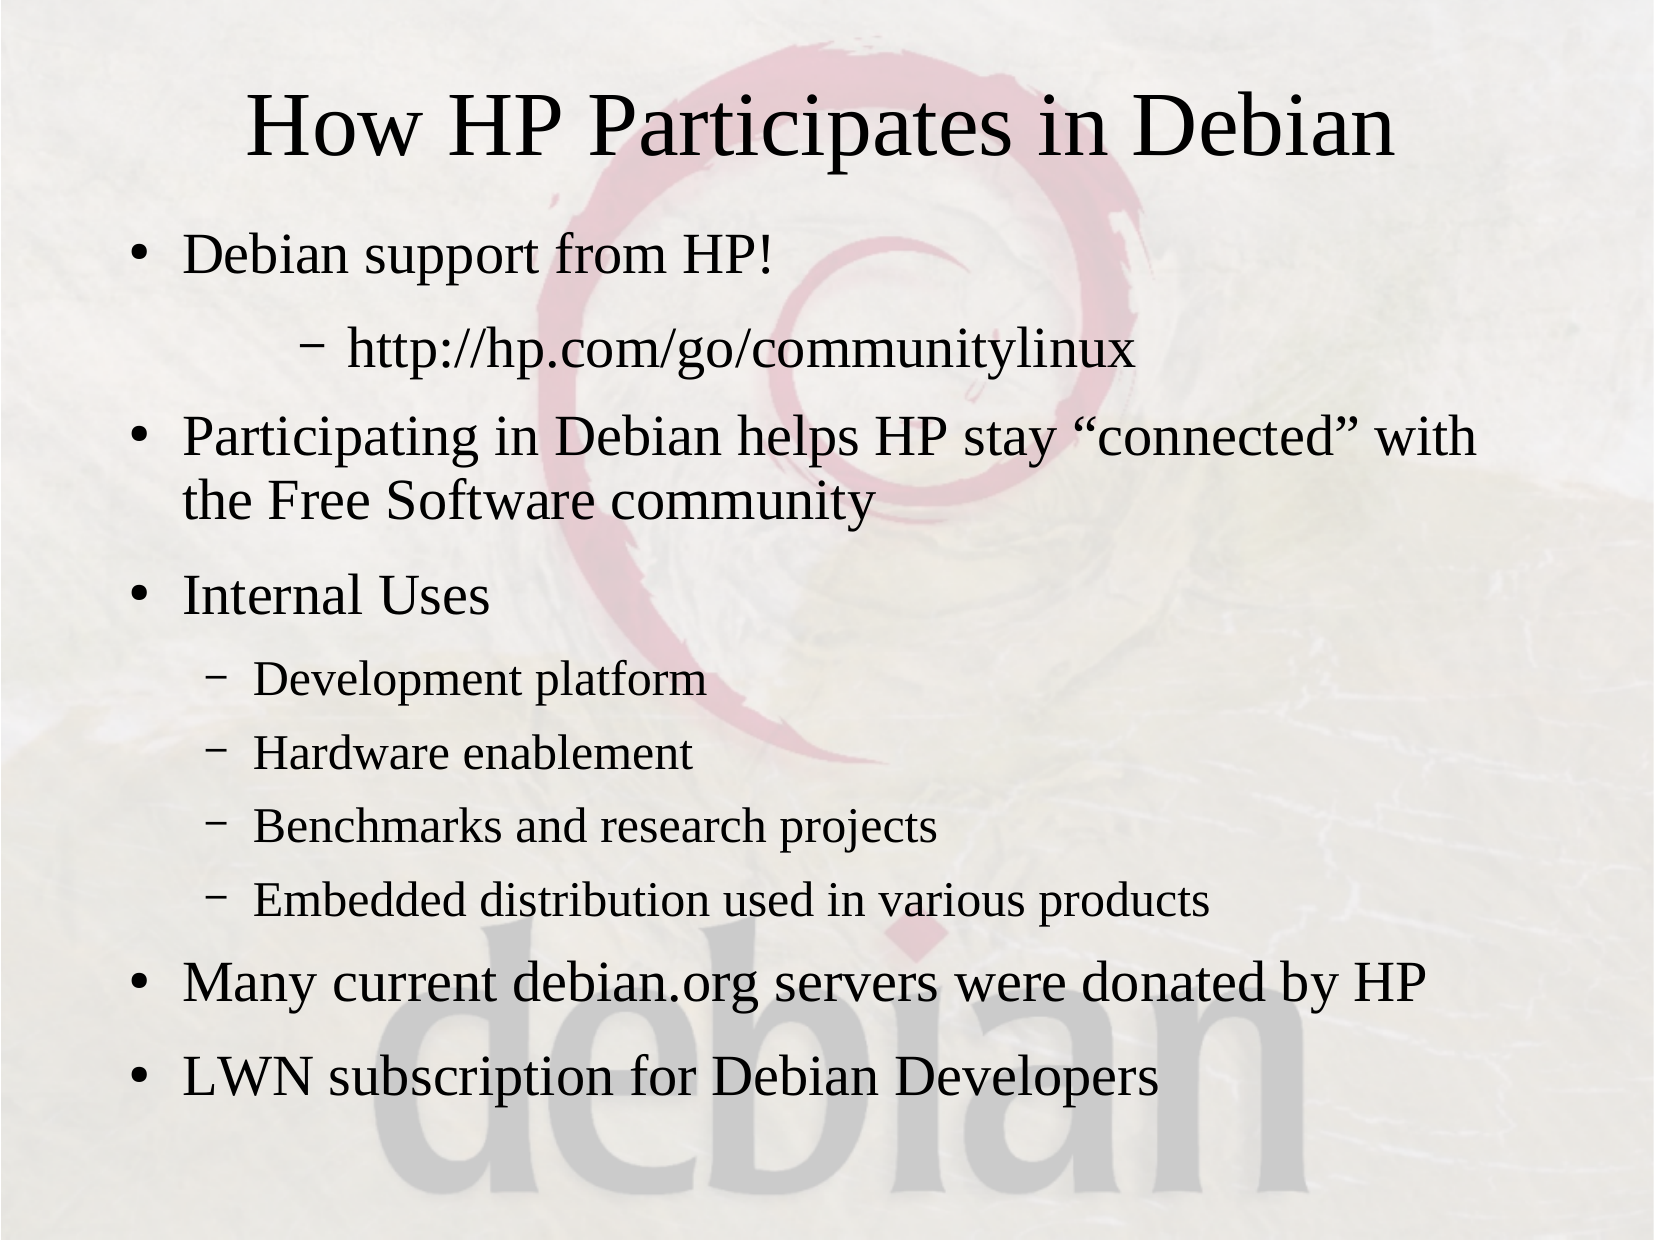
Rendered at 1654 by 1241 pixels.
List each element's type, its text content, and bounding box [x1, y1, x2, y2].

list Debian support from HP! http://hp.com/go/communitylinux Participating in Debian helps HP stay “connected” with the Free Software community Internal Uses Development platform Hardware enablement Benchmarks and research projects Embedded distribution used in various products Many current debian.org servers were donated by HP LWN subscription for Debian Developers [111, 221, 1524, 1101]
picture [1, 0, 1654, 1240]
title How HP Participates in Debian [116, 20, 1529, 228]
